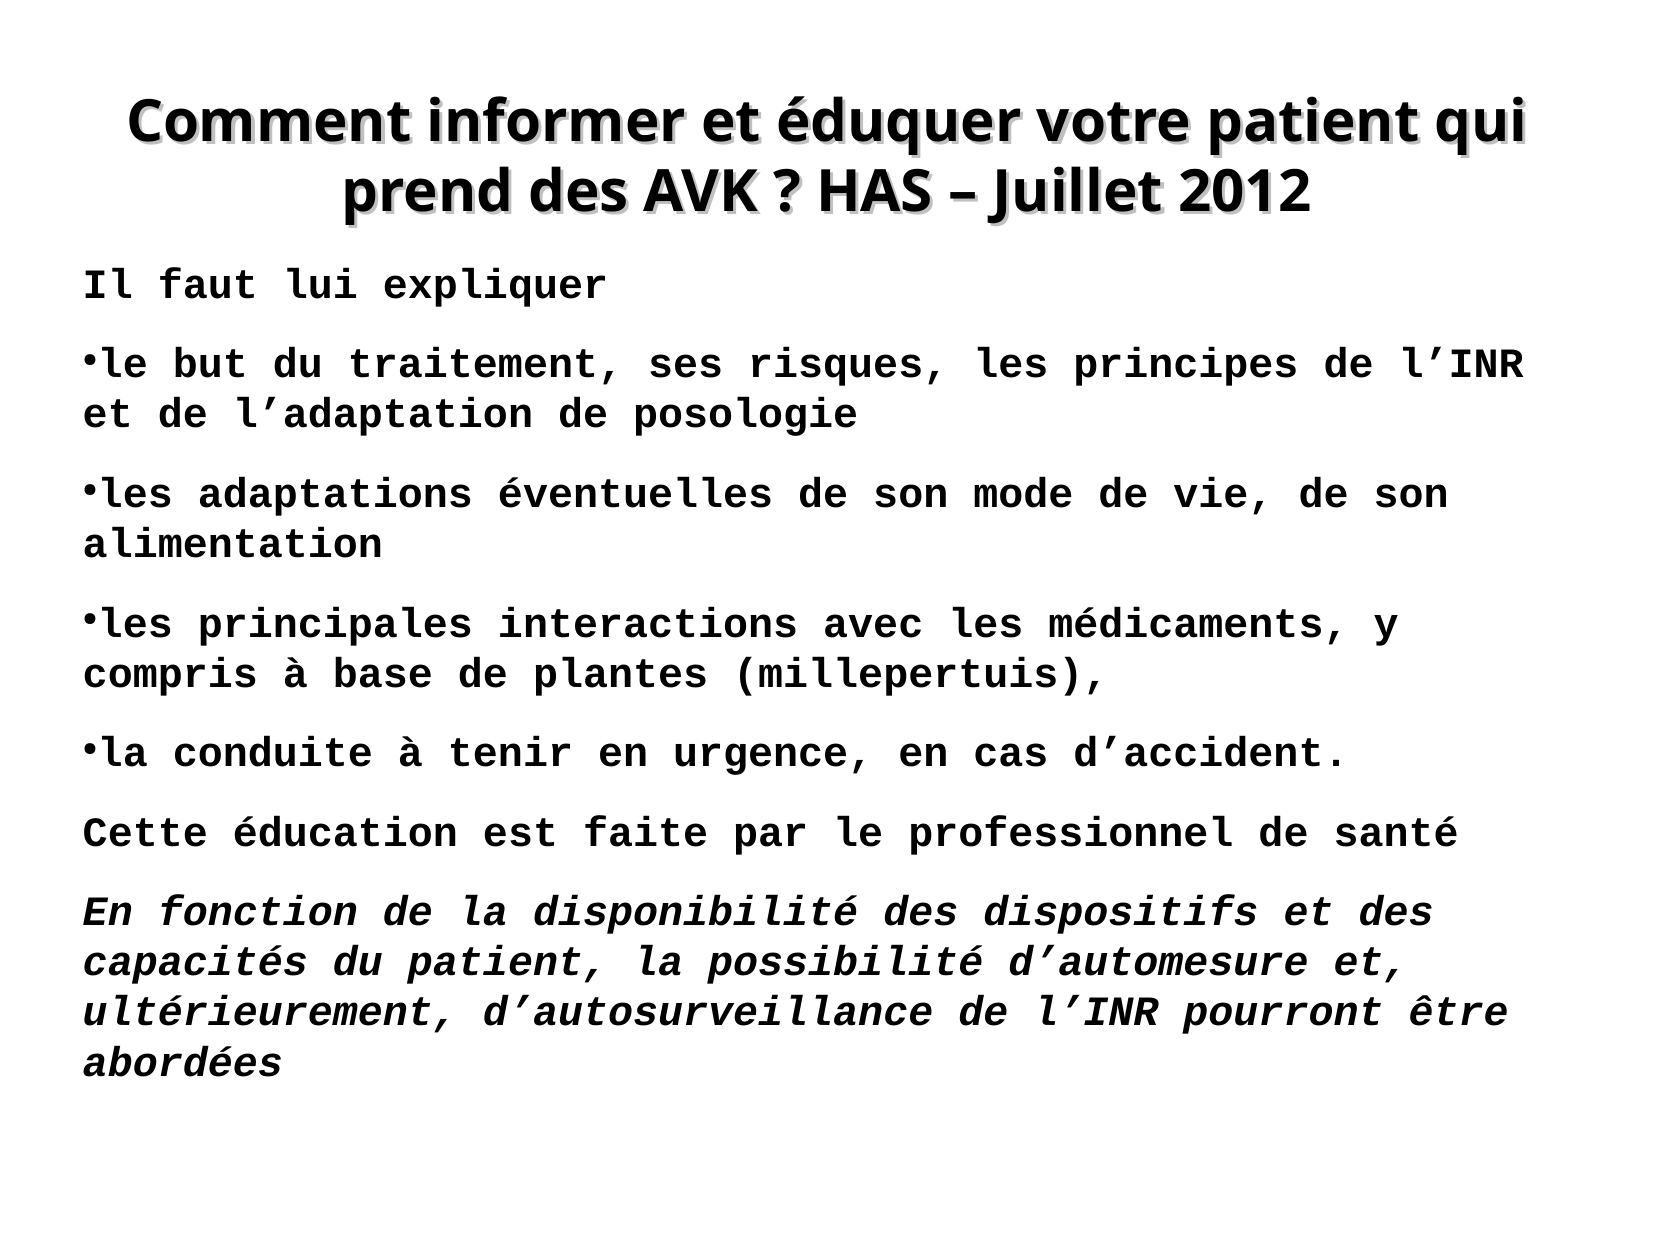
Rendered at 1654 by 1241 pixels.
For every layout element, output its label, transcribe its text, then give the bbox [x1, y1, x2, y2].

list Il faut lui expliquer le but du traitement, ses risques, les principes de l’INR et de l’adaptation de posologie les adaptations éventuelles de son mode de vie, de son alimentation les principales interactions avec les médicaments, y compris à base de plantes (millepertuis), la conduite à tenir en urgence, en cas d’accident. Cette éducation est faite par le professionnel de santé En fonction de la disponibilité des dispositifs et des capacités du patient, la possibilité d’automesure et, ultérieurement, d’autosurveillance de l’INR pourront être abordées [82, 256, 1571, 1123]
title Comment informer et éduquer votre patient qui prend des AVK ? HAS – Juillet 2012 [82, 49, 1571, 256]
